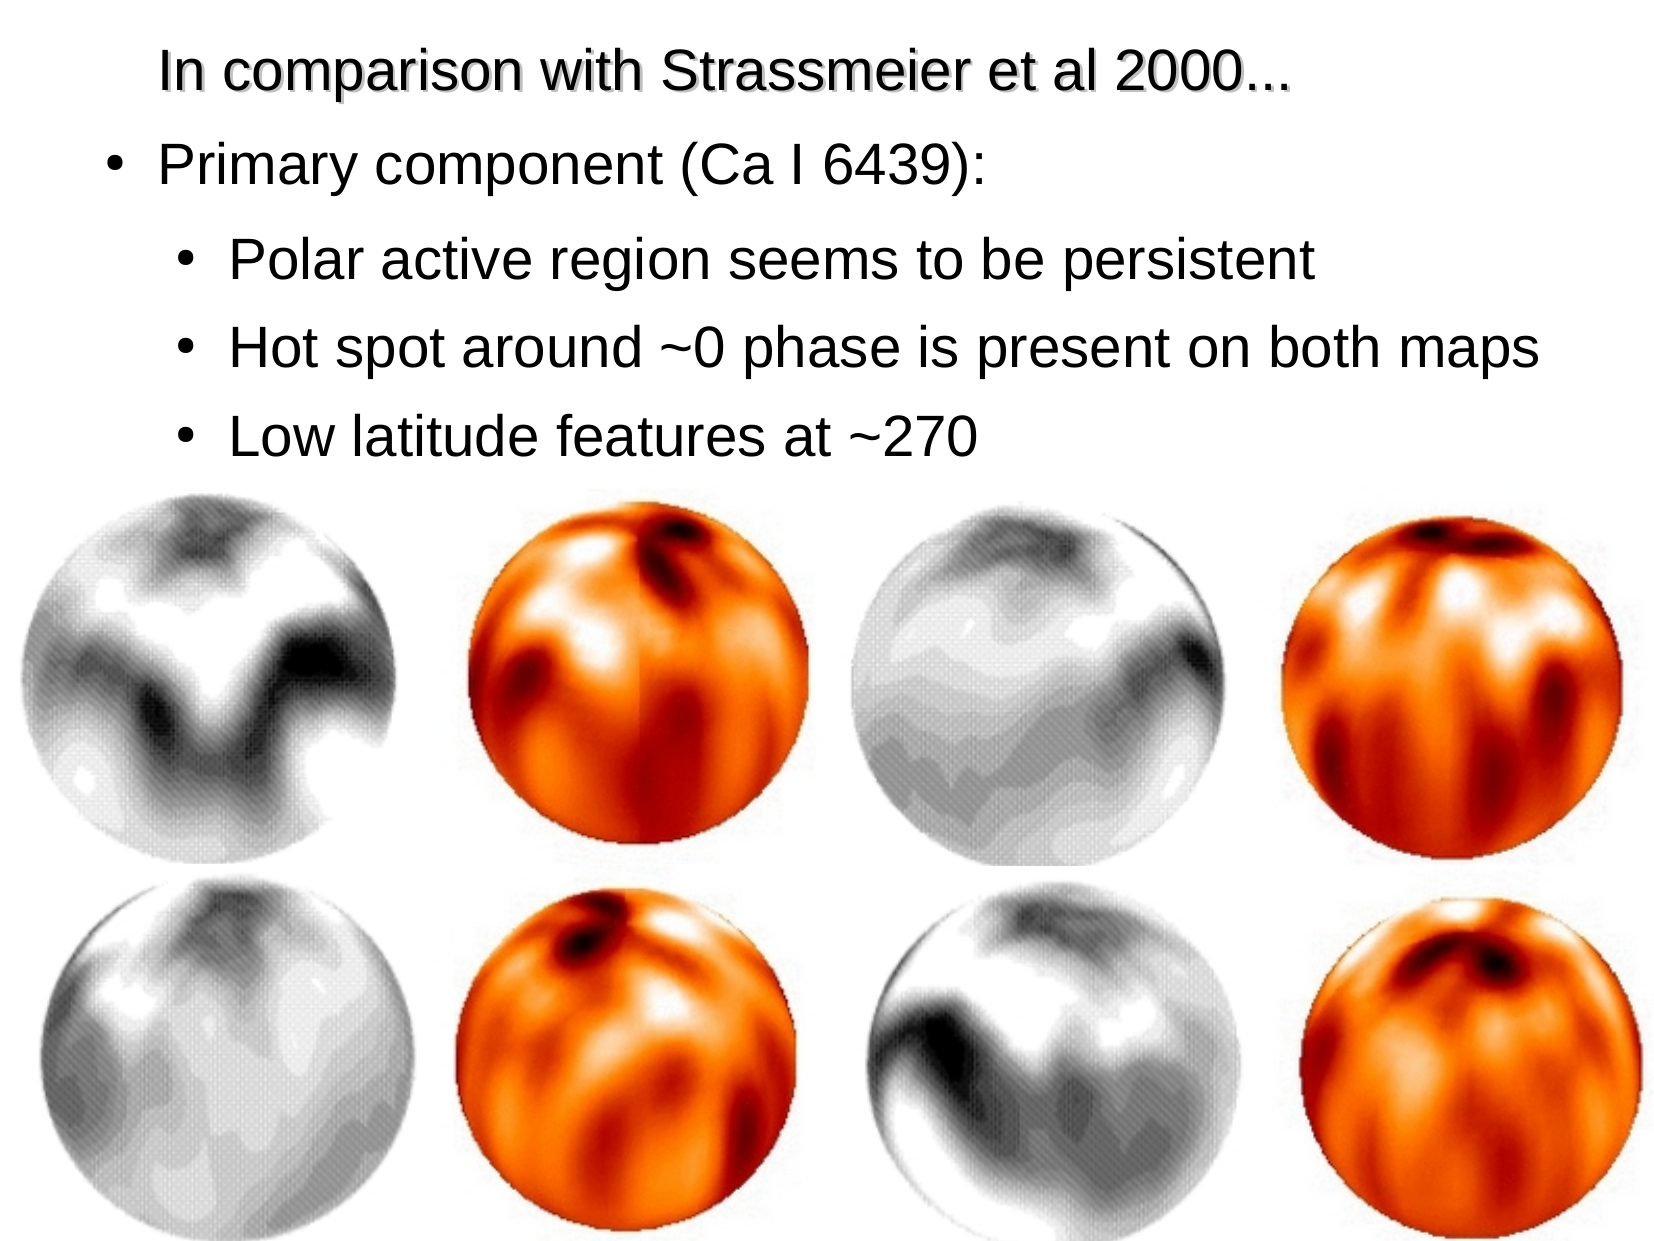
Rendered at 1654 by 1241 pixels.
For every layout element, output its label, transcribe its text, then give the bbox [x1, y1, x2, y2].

list In comparison with Strassmeier et al 2000... Primary component (Ca I 6439): Polar active region seems to be persistent Hot spot around ~0 phase is present on both maps Low latitude features at ~270 [86, 37, 1576, 483]
picture [0, 467, 1654, 1241]
